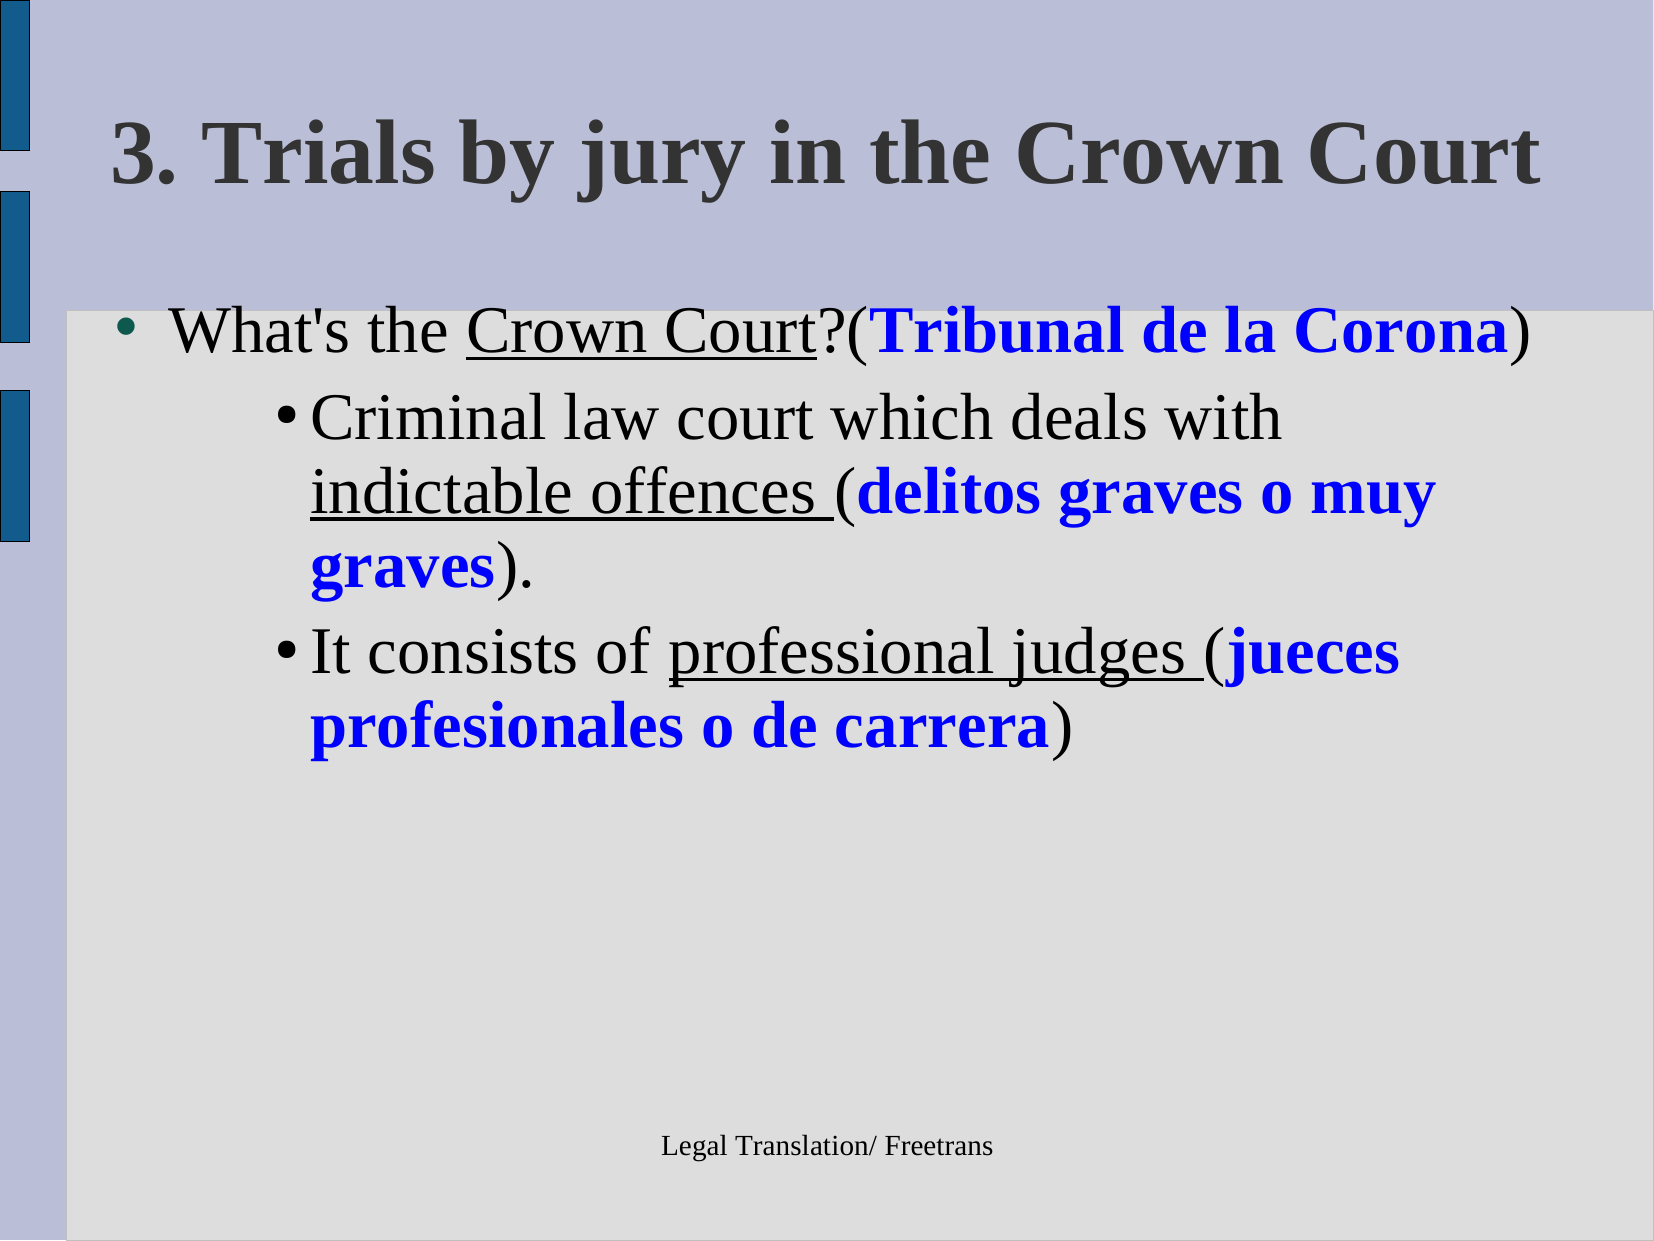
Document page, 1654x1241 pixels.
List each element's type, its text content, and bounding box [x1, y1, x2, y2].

list What's the Crown Court?(Tribunal de la Corona) Criminal law court which deals with indictable offences (delitos graves o muy graves). It consists of professional judges (jueces profesionales o de carrera) [82, 289, 1571, 1122]
title 3. Trials by jury in the Crown Court [82, 7, 1571, 289]
